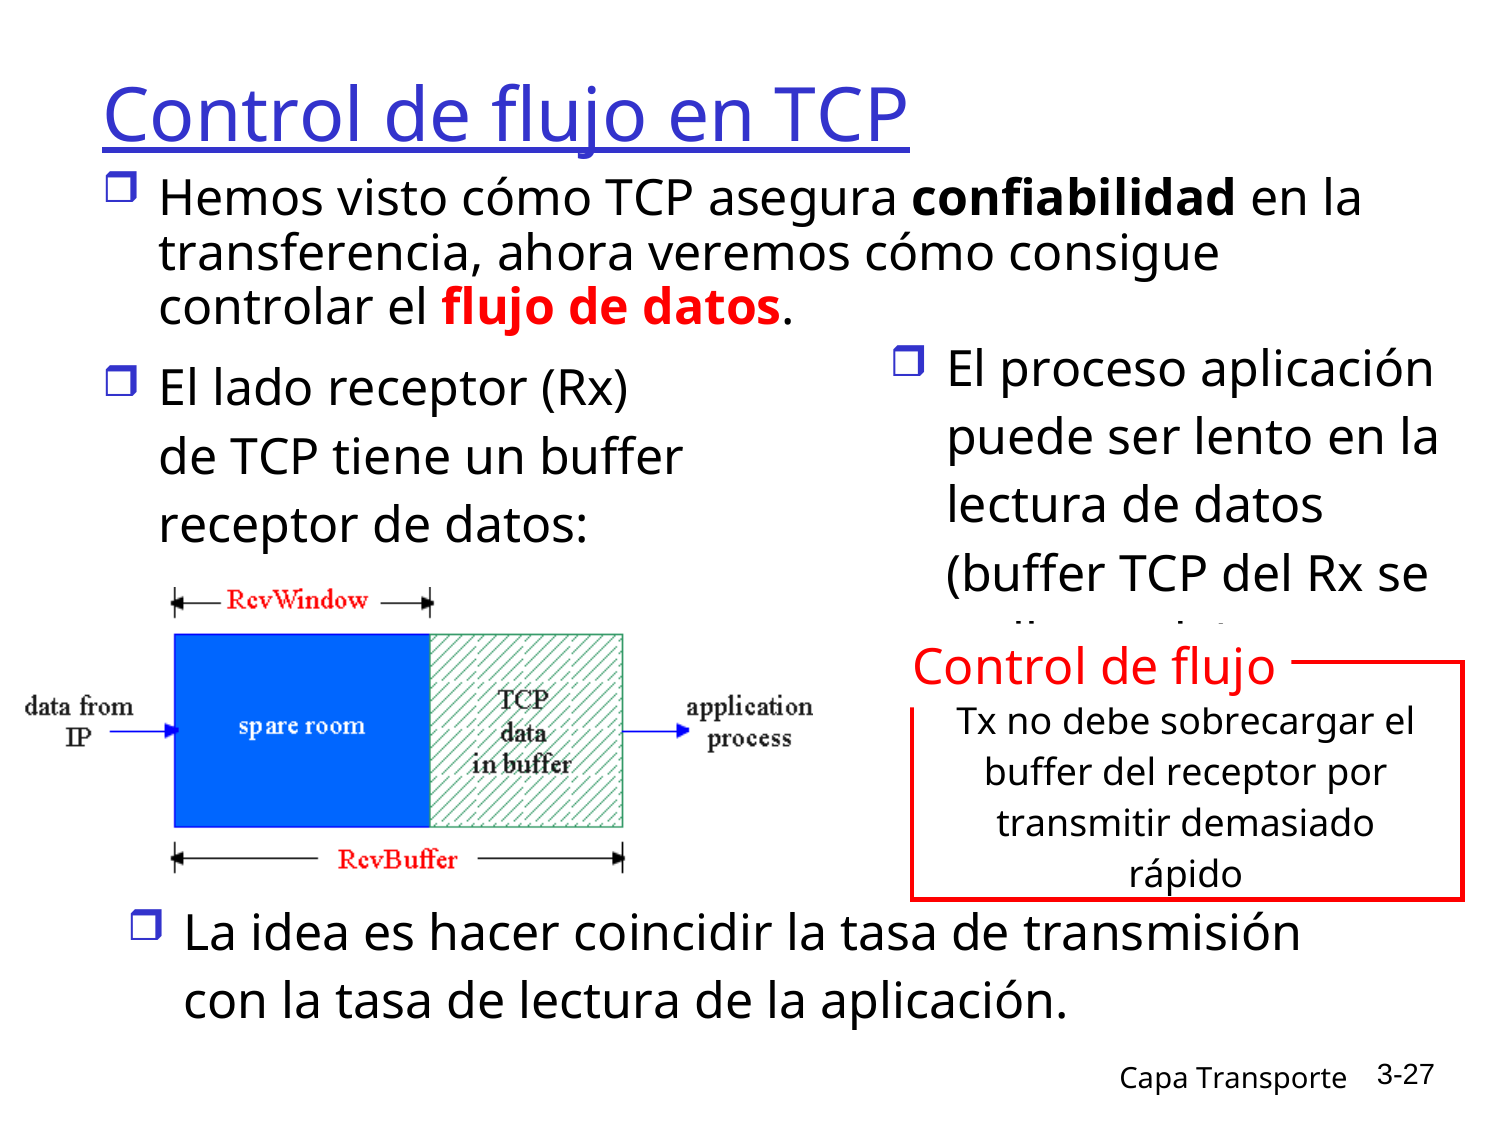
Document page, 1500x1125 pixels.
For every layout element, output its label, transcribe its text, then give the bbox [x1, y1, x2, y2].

picture [24, 587, 813, 876]
text_box La idea es hacer coincidir la tasa de transmisión con la tasa de lectura de la aplicación. [112, 888, 1388, 1039]
list El lado receptor (Rx) de TCP tiene un buffer receptor de datos: [87, 344, 713, 587]
text_box [1292, 661, 1463, 900]
text_box [911, 708, 927, 900]
title Control de flujo en TCP [87, 37, 1363, 164]
text_box Control de flujo [897, 623, 1292, 708]
text_box Tx no debe sobrecargar el buffer del receptor por transmitir demasiado rápido [927, 686, 1445, 907]
list El proceso aplicación puede ser lento en la lectura de datos (buffer TCP del Rx se va llenando). [874, 324, 1500, 634]
text_box Hemos visto cómo TCP asegura confiabilidad en la transferencia, ahora veremos cómo consigue controlar el flujo de datos. [87, 164, 1388, 315]
